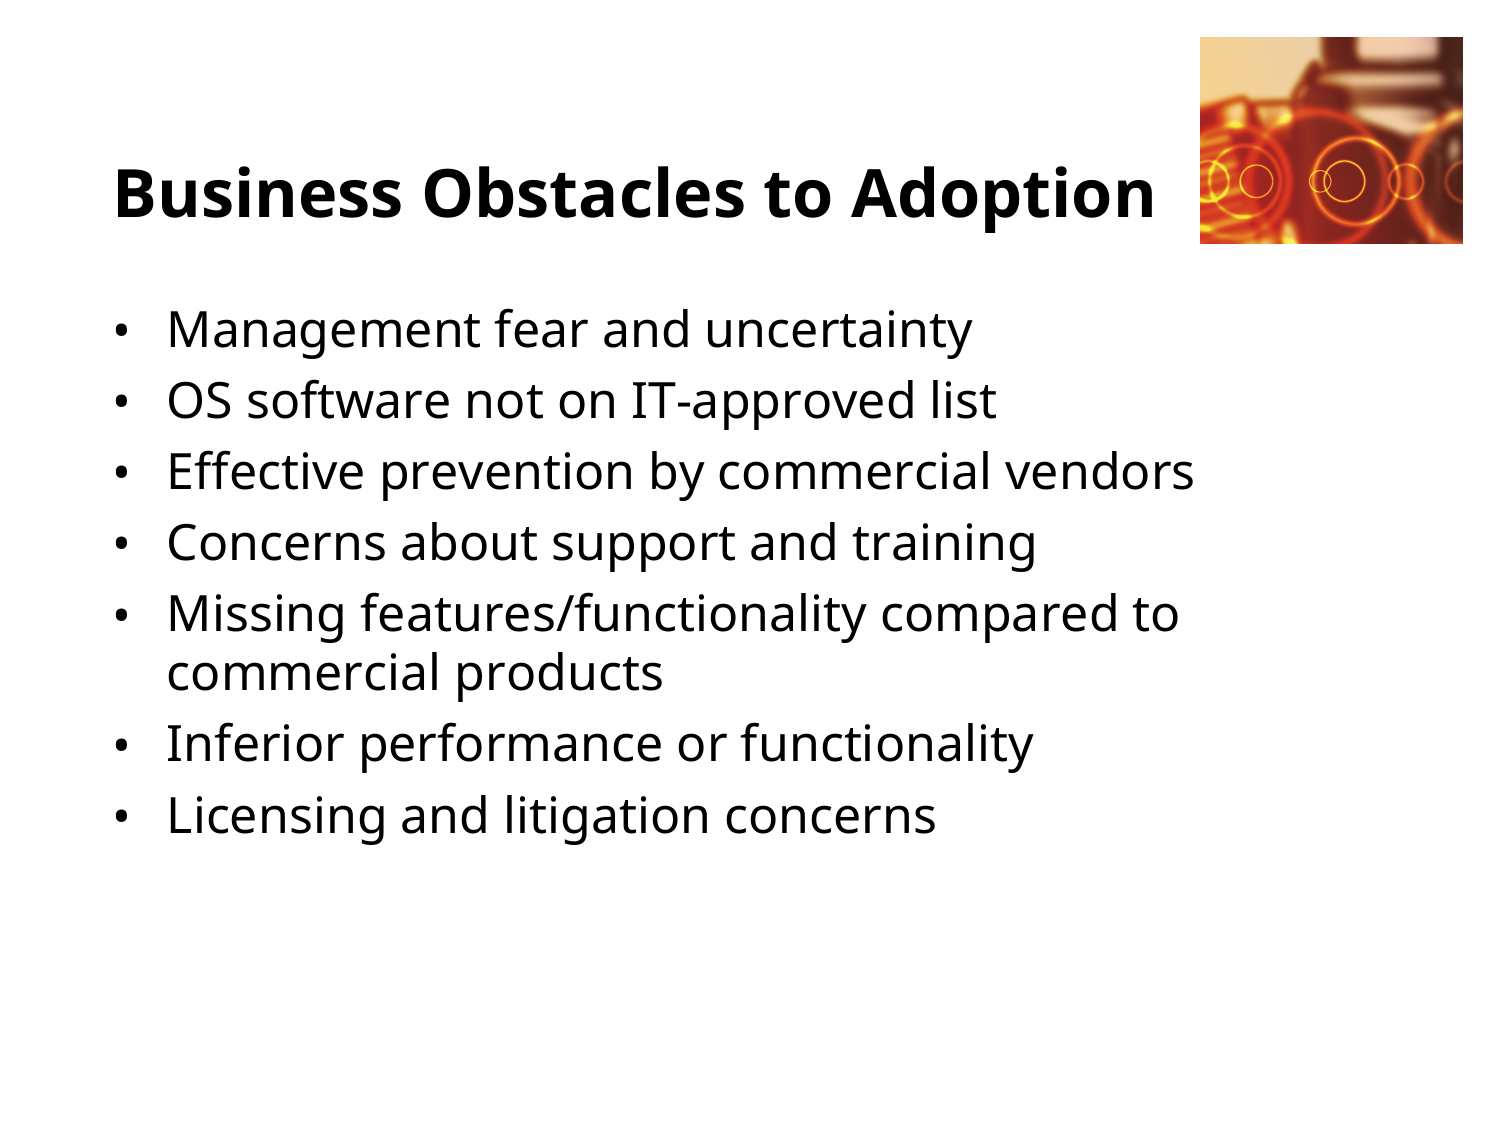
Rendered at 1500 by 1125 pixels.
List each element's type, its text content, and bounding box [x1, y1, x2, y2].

picture [1200, 37, 1463, 244]
title Business Obstacles to Adoption [112, 154, 1388, 234]
list Management fear and uncertainty OS software not on IT-approved list Effective prevention by commercial vendors Concerns about support and training Missing features/functionality compared to commercial products Inferior performance or functionality Licensing and litigation concerns [112, 299, 1249, 846]
